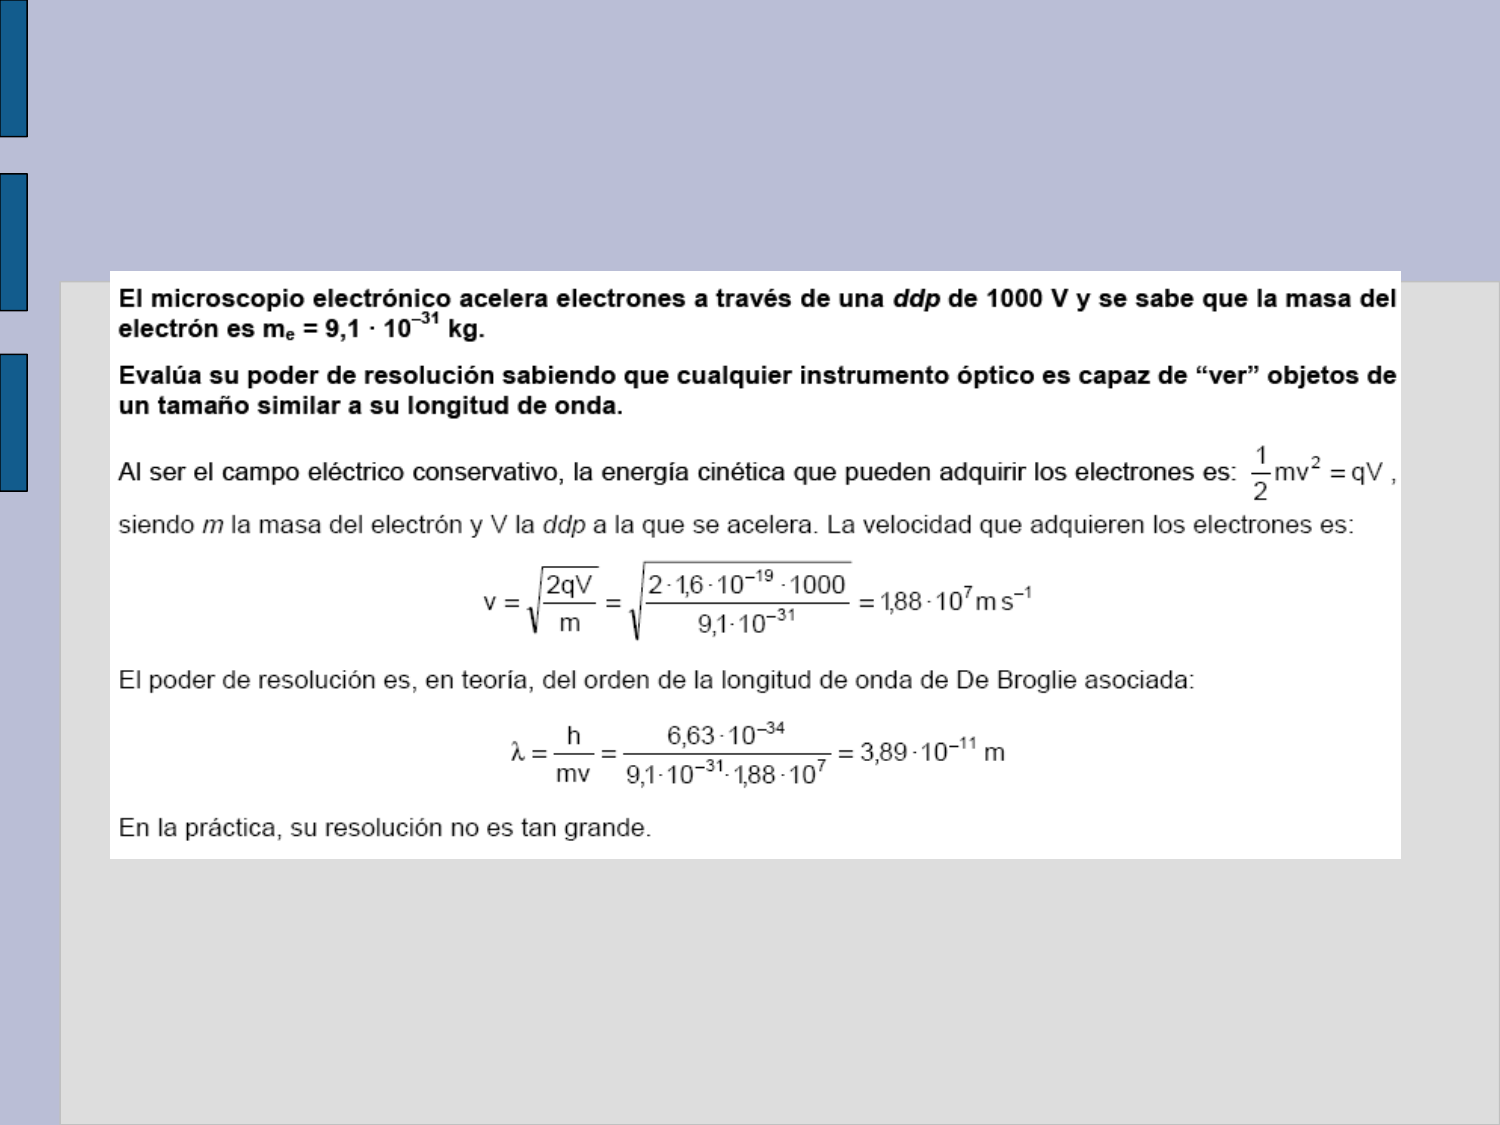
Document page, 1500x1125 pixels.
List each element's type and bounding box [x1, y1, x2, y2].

picture [110, 271, 1401, 860]
